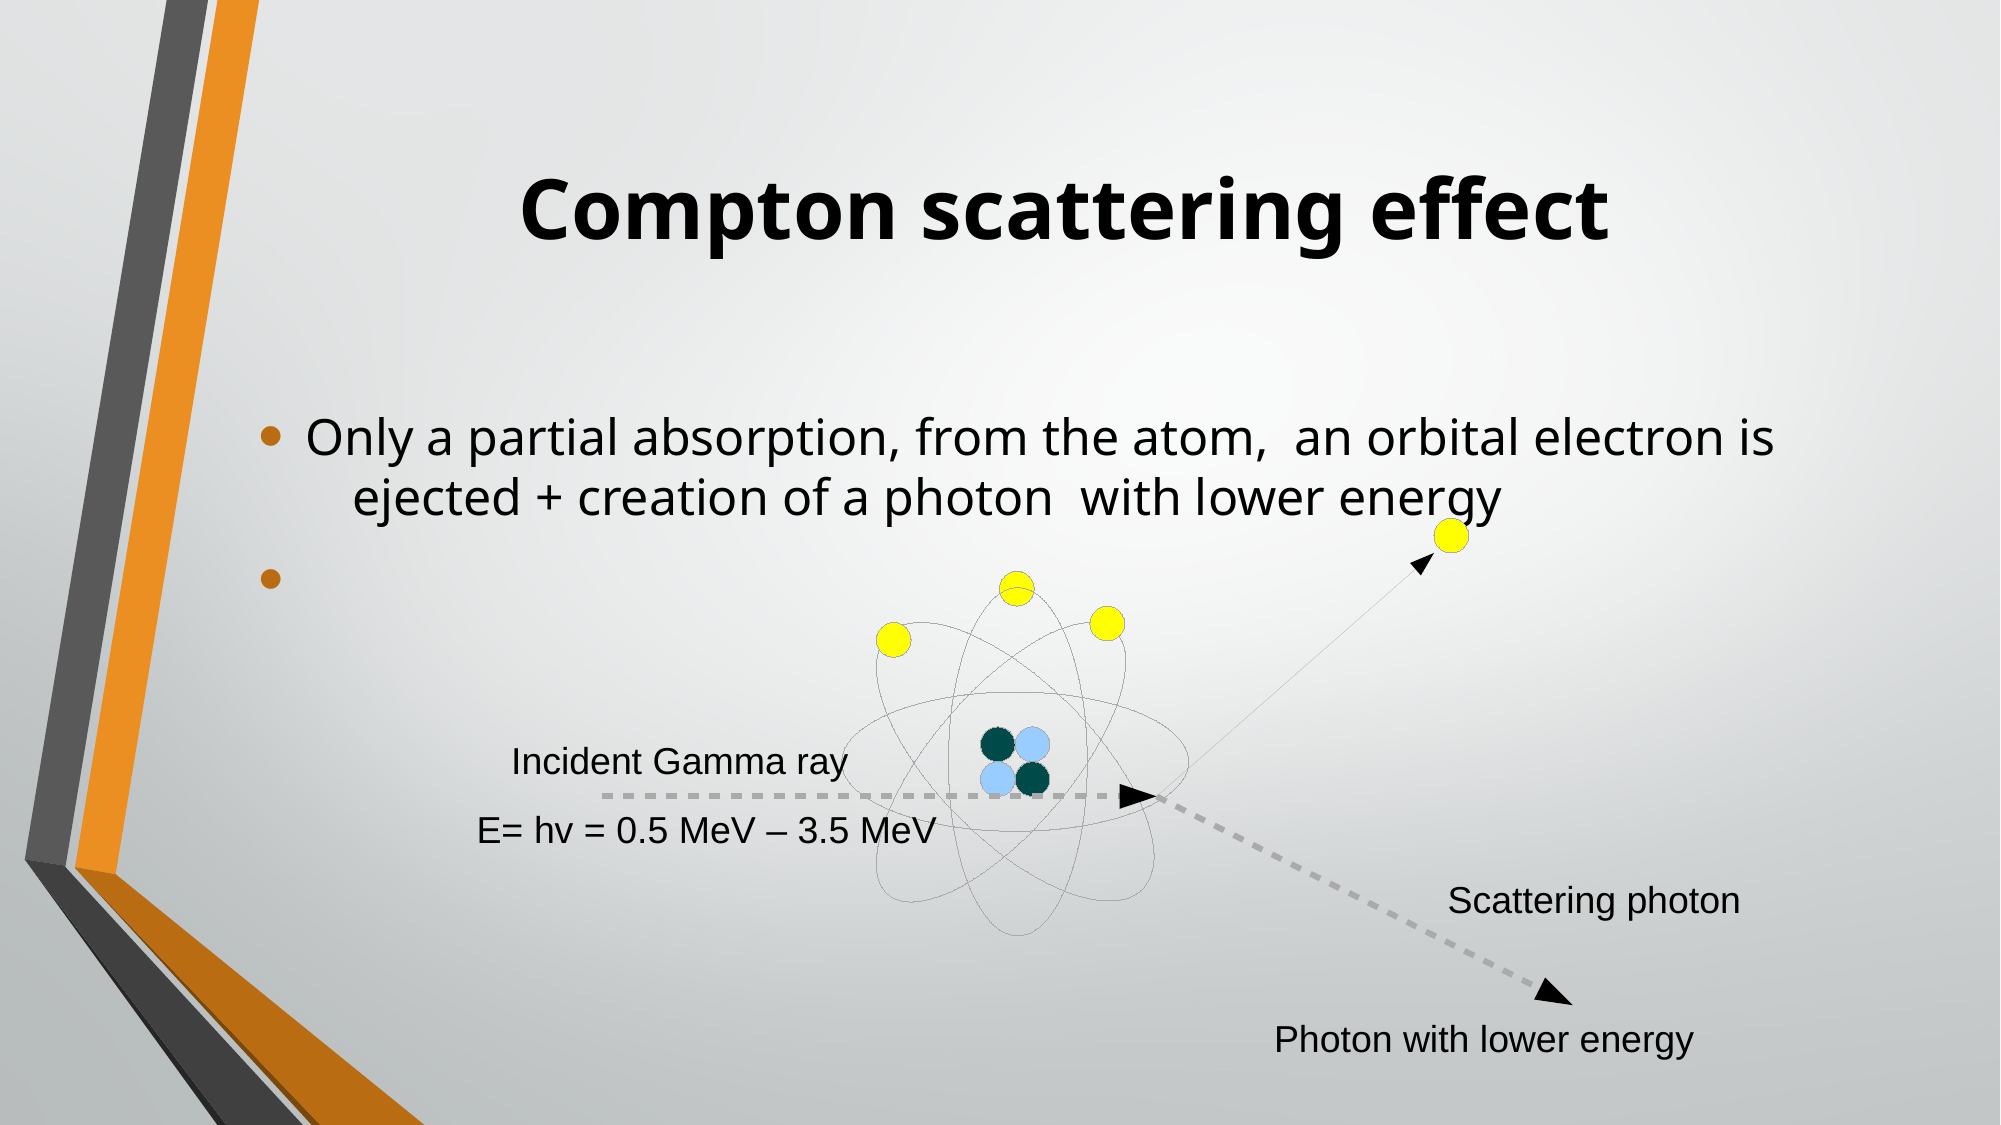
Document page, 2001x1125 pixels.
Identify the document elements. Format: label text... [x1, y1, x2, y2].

title Compton scattering effect [243, 112, 1887, 256]
text_box [1410, 552, 1435, 576]
text_box Photon with lower energy [1274, 1012, 1789, 1064]
text_box [999, 571, 1035, 606]
text_box E= hv = 0.5 MeV – 3.5 MeV [477, 803, 1043, 855]
list Only a partial absorption, from the atom, an orbital electron is ejected + creation of a photon with lower energy [243, 256, 1887, 769]
text_box Scattering photon [1448, 873, 1808, 924]
text_box [877, 622, 911, 657]
text_box [1119, 783, 1156, 809]
text_box [1534, 977, 1573, 1006]
text_box [980, 726, 1050, 796]
text_box [1434, 518, 1468, 552]
text_box Incident Gamma ray [511, 734, 926, 785]
text_box [1089, 606, 1124, 640]
